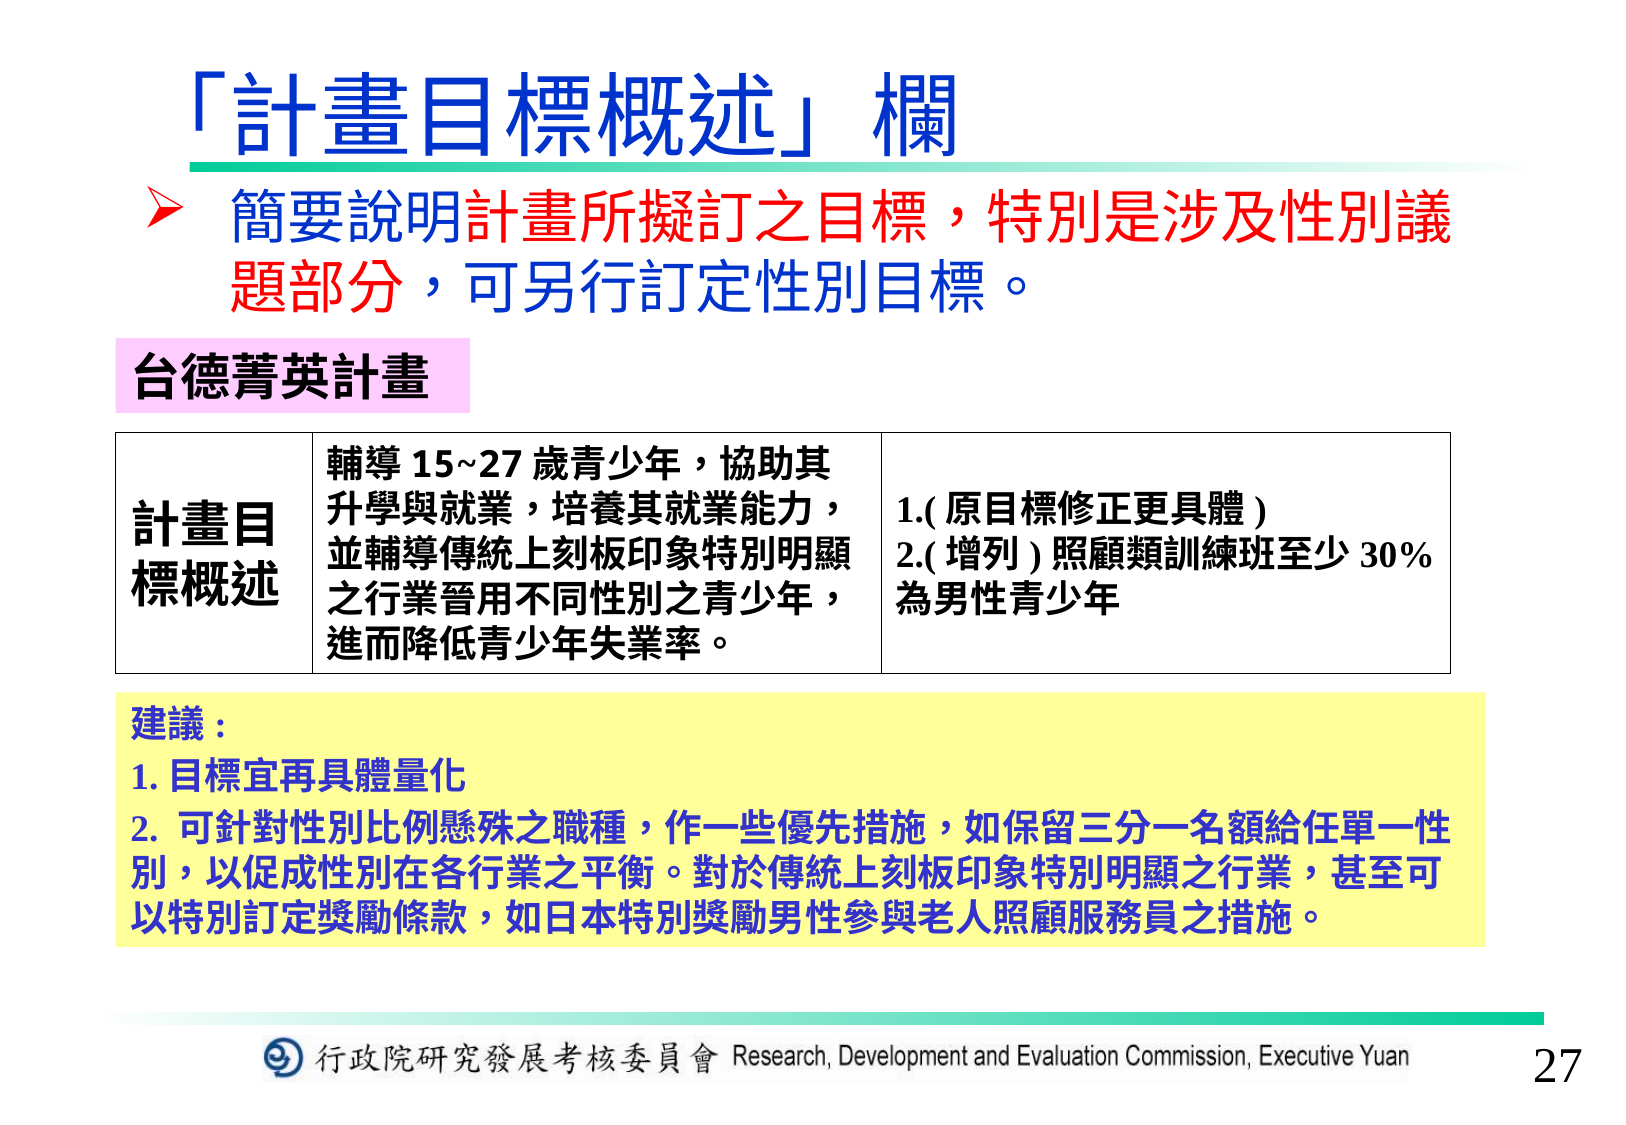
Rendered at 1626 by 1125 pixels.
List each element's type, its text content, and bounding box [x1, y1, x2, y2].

table_header 輔導15~27歲青少年，協助其升學與就業，培養其就業能力，並輔導傳統上刻板印象特別明顯之行業晉用不同性別之青少年，進而降低青少年失業率。 [313, 433, 881, 673]
table_header 1.(原目標修正更具體) 2.(增列)照顧類訓練班至少30%為男性青少年 [882, 433, 1450, 673]
picture [262, 1035, 1415, 1083]
title 「計畫目標概述」欄 [121, 37, 1504, 188]
text_box 台德菁英計畫 [115, 337, 471, 414]
table_header 計畫目標概述 [116, 433, 312, 673]
list 簡要說明計畫所擬訂之目標，特別是涉及性別議題部分，可另行訂定性別目標。 [127, 172, 1509, 345]
text_box 建議: 1.目標宜再具體量化 2. 可針對性別比例懸殊之職種，作一些優先措施，如保留三分一名額給任單一性別，以促成性別在各行業之平衡。對於傳統上刻板印象特別明顯之行業，甚至可以特別訂定獎勵條款，如日本特別獎勵男性參與老人照顧服務員之措施。 [115, 692, 1486, 947]
